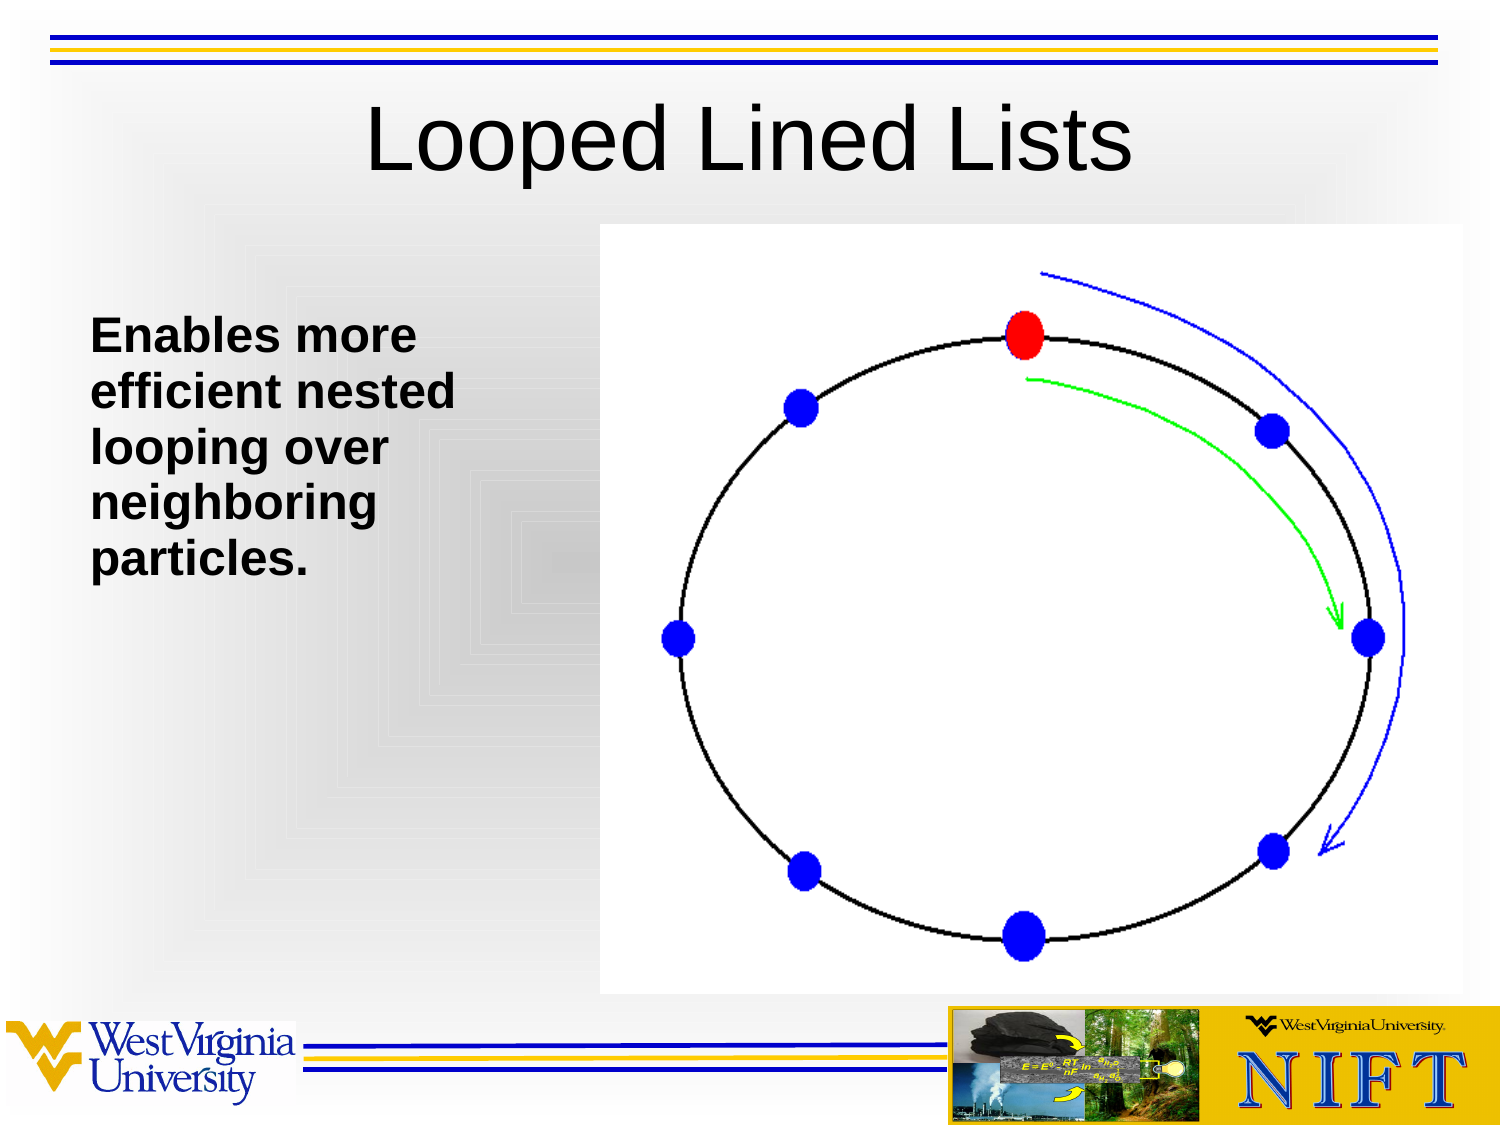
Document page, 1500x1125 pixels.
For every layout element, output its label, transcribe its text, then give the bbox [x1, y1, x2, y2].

text_box Enables more efficient nested looping over neighboring particles. [75, 299, 601, 863]
title Looped Lined Lists [75, 52, 1426, 226]
picture [600, 224, 1463, 994]
picture [948, 1006, 1500, 1125]
